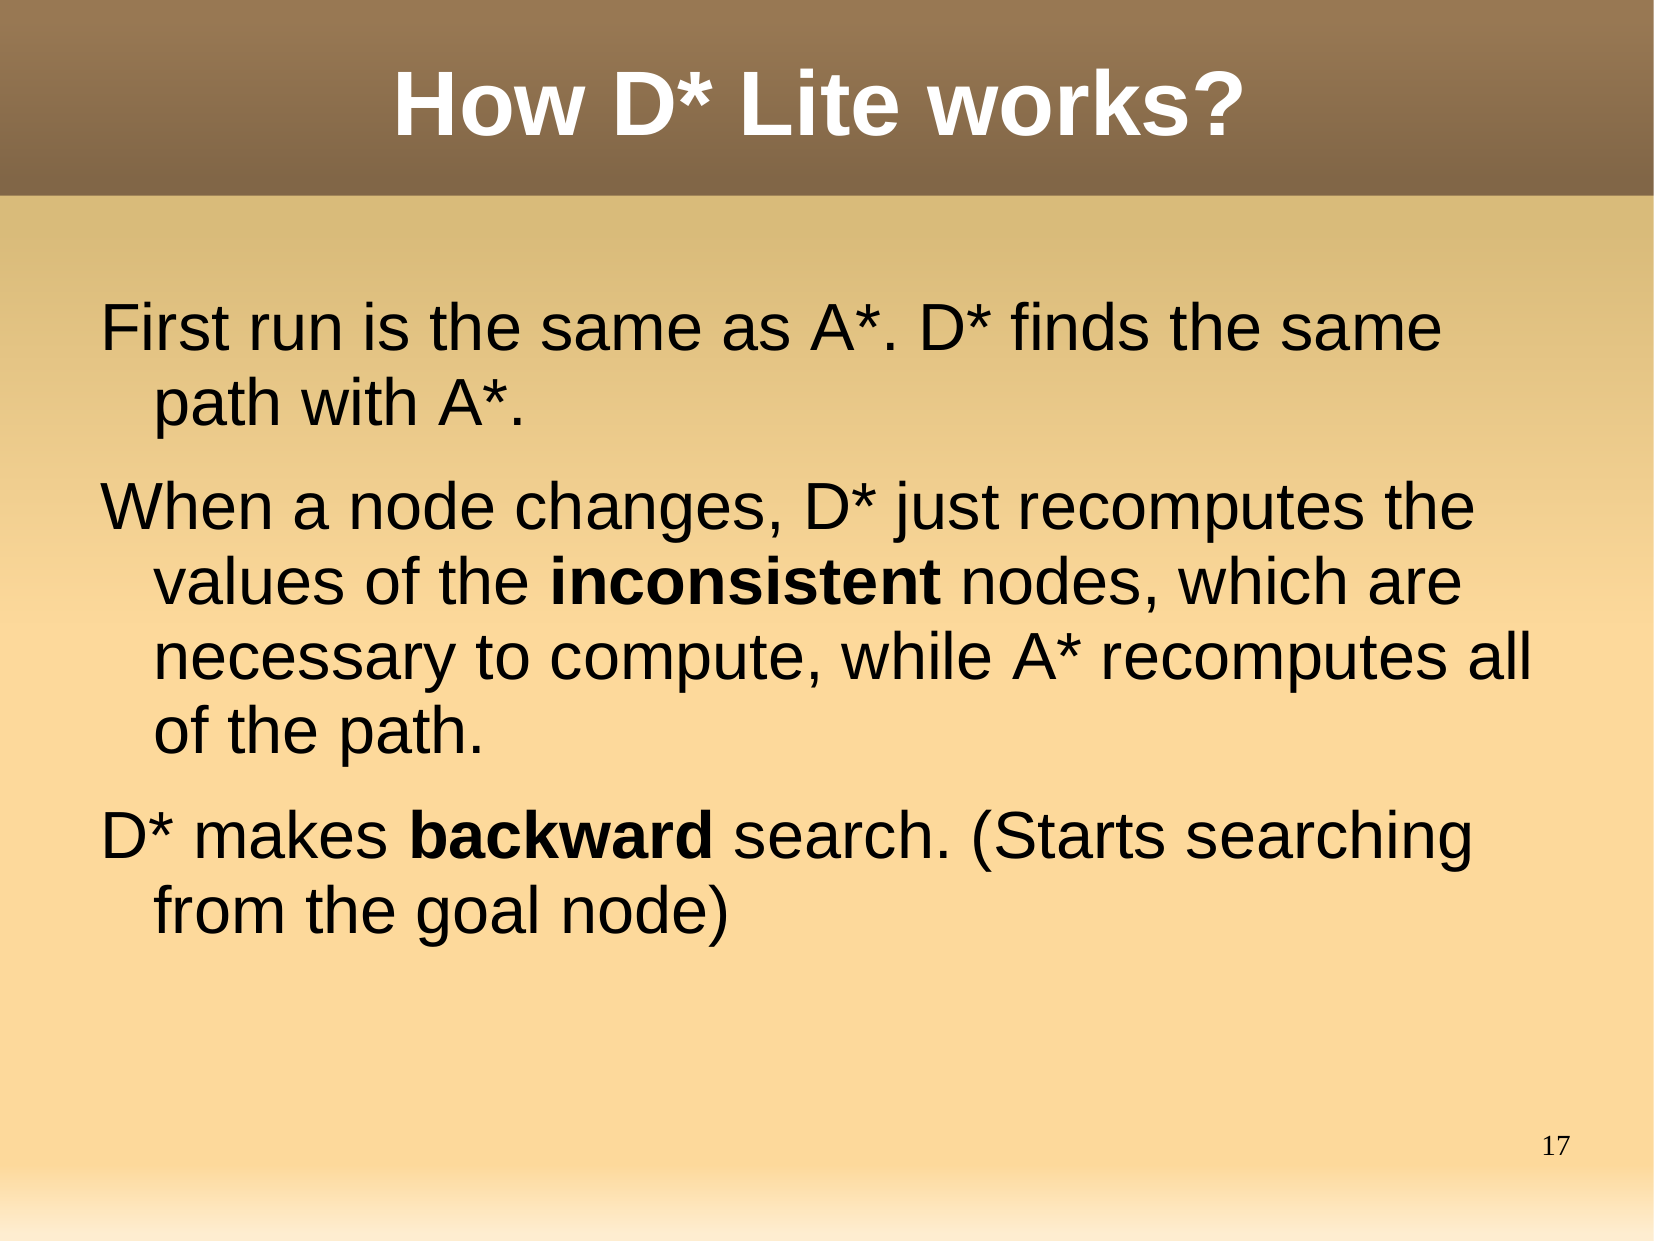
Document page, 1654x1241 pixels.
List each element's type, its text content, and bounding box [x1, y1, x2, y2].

title How D* Lite works? [76, 7, 1565, 200]
picture [0, 0, 1654, 1241]
list First run is the same as A*. D* finds the same path with A*. When a node changes, D* just recomputes the values of the inconsistent nodes, which are necessary to compute, while A* recomputes all of the path. D* makes backward search. (Starts searching from the goal node) [82, 290, 1571, 1094]
